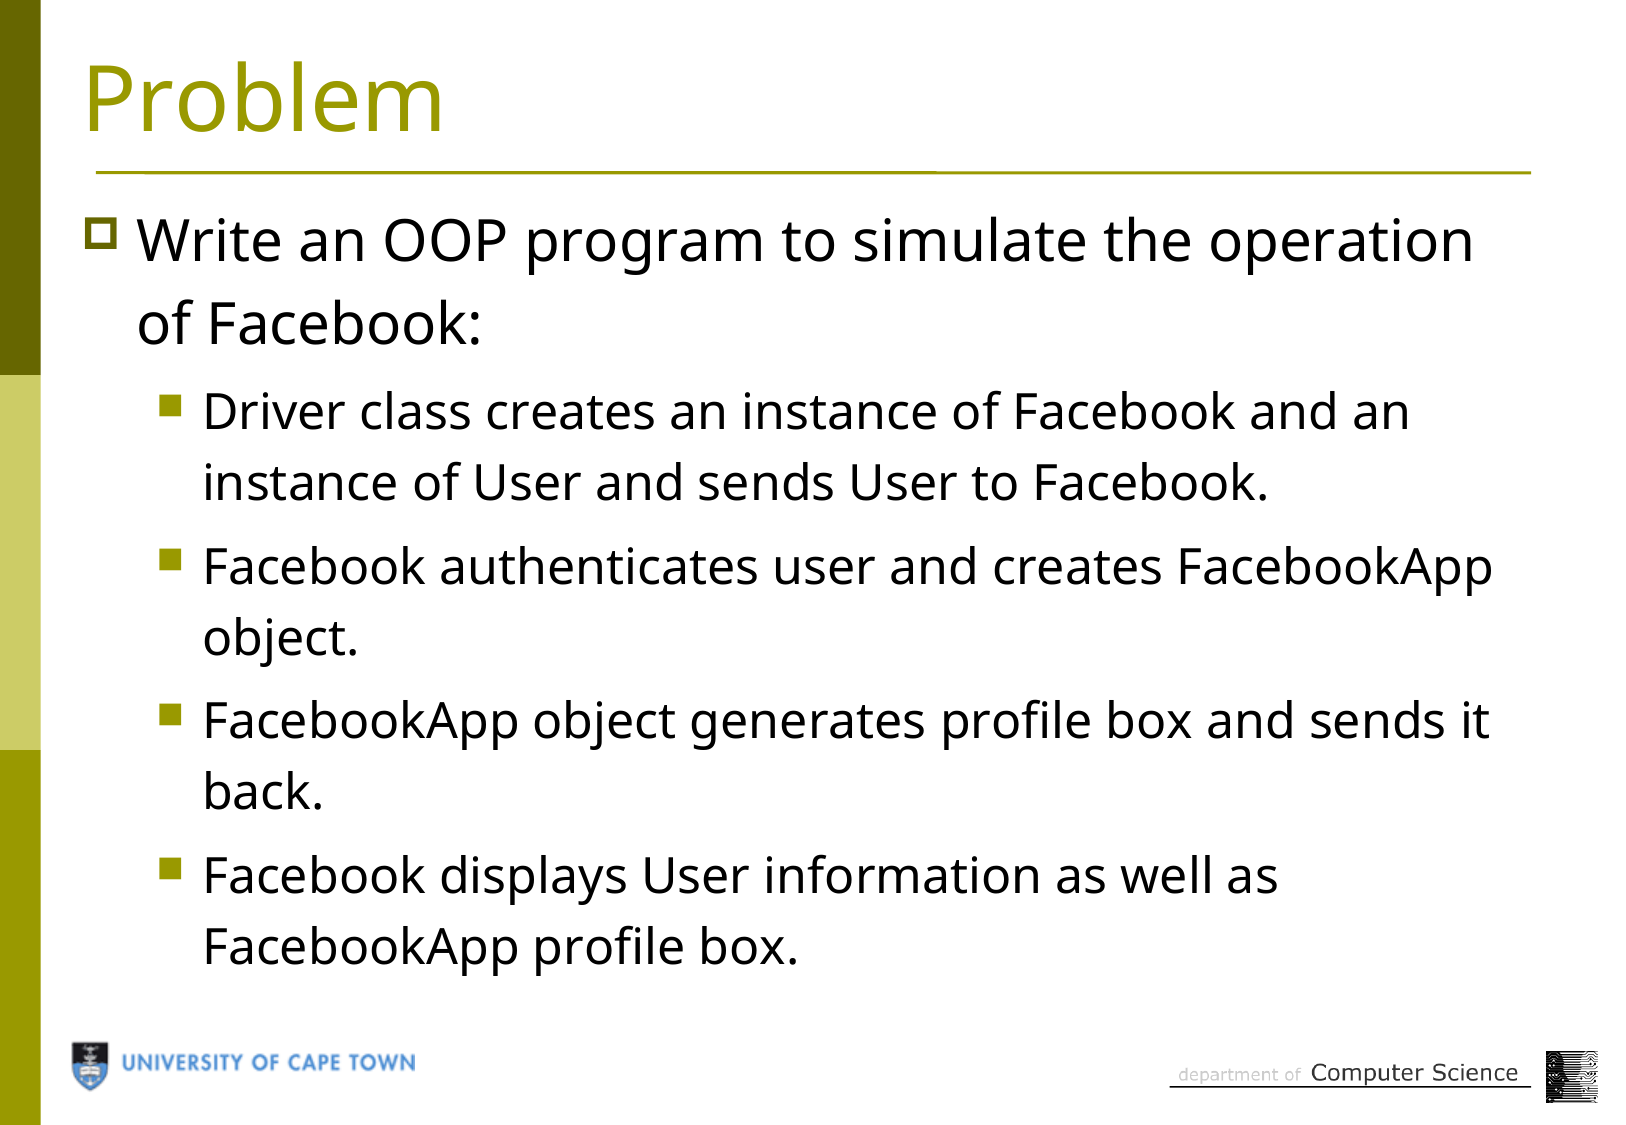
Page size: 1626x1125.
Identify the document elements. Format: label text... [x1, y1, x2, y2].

picture [61, 1024, 415, 1103]
title Problem [81, 36, 1543, 165]
list Write an OOP program to simulate the operation of Facebook: Driver class creates an instance of Facebook and an instance of User and sends User to Facebook. Facebook authenticates user and creates FacebookApp object. FacebookApp object generates profile box and sends it back. Facebook displays User information as well as FacebookApp profile box. [81, 196, 1543, 991]
picture [1546, 1051, 1598, 1103]
picture [1169, 1043, 1532, 1091]
